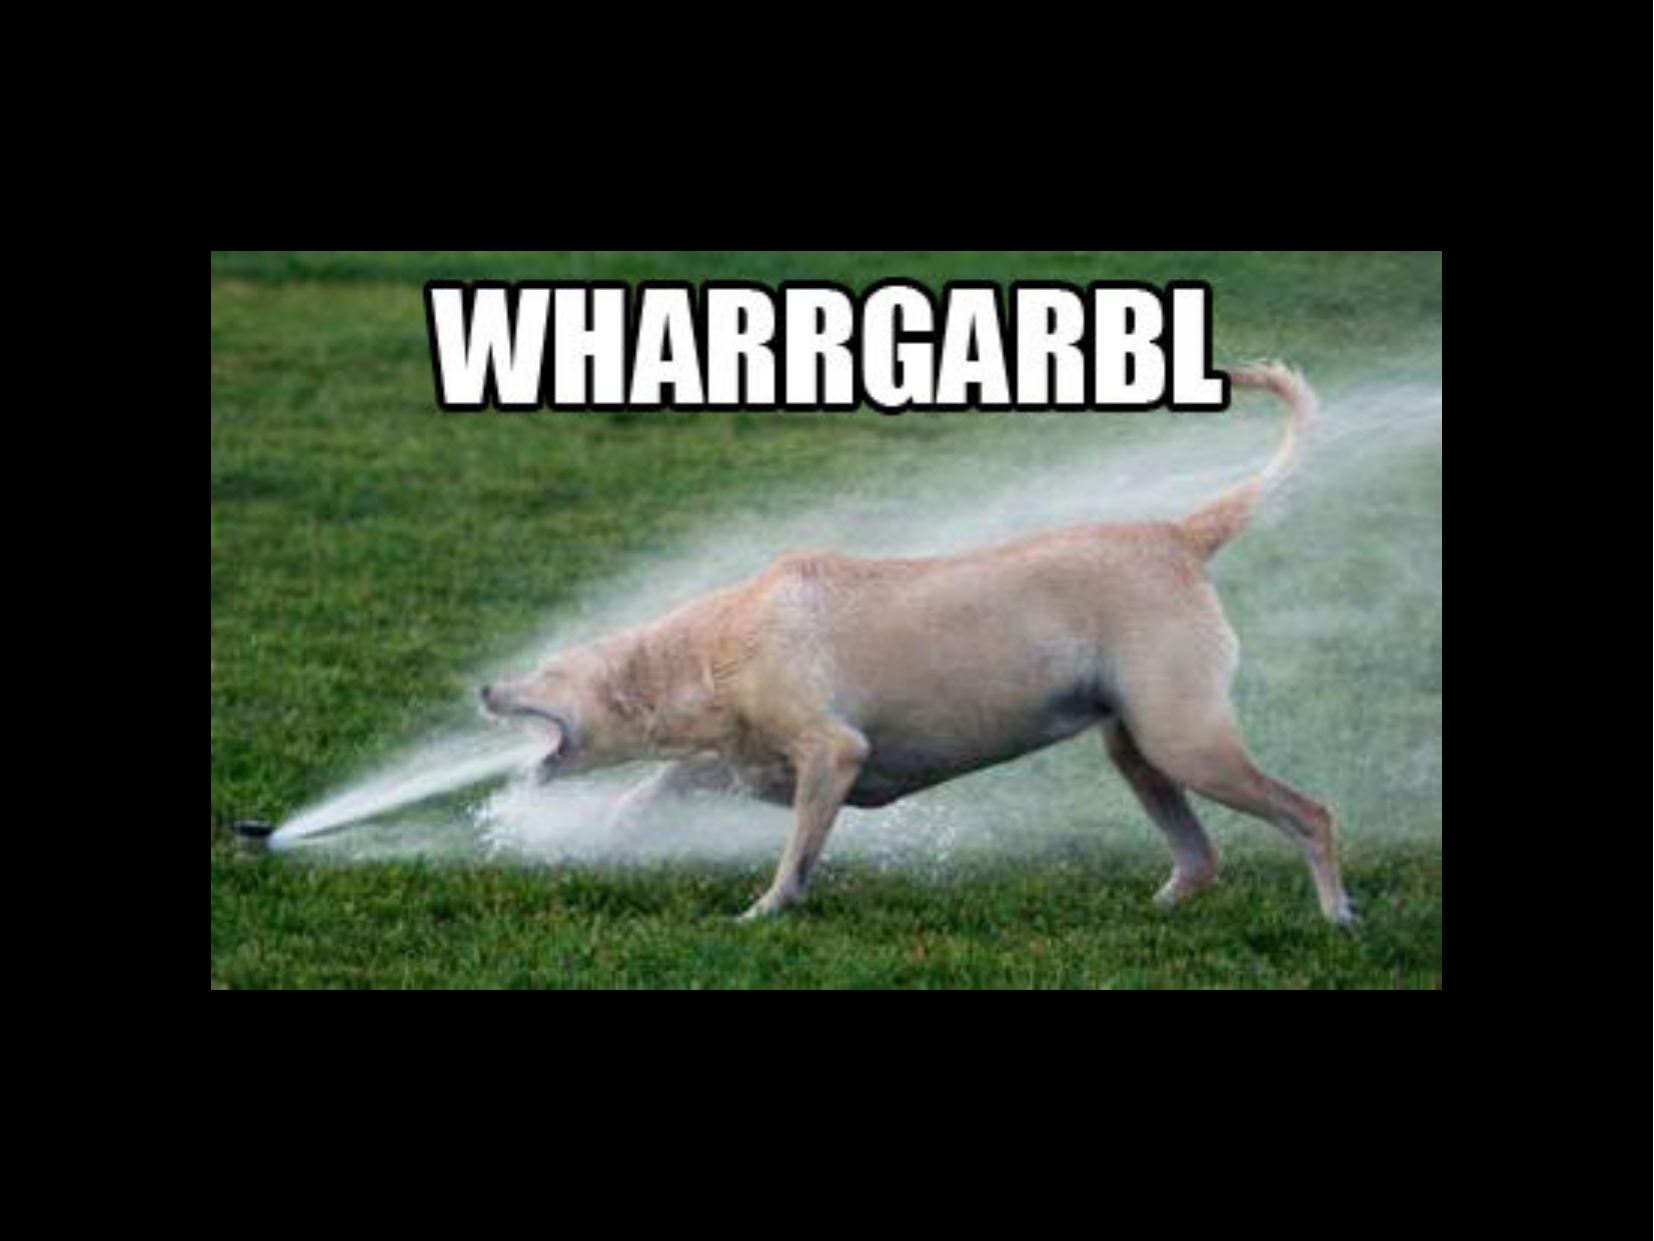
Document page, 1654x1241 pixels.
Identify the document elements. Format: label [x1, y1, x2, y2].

picture [211, 251, 1442, 990]
